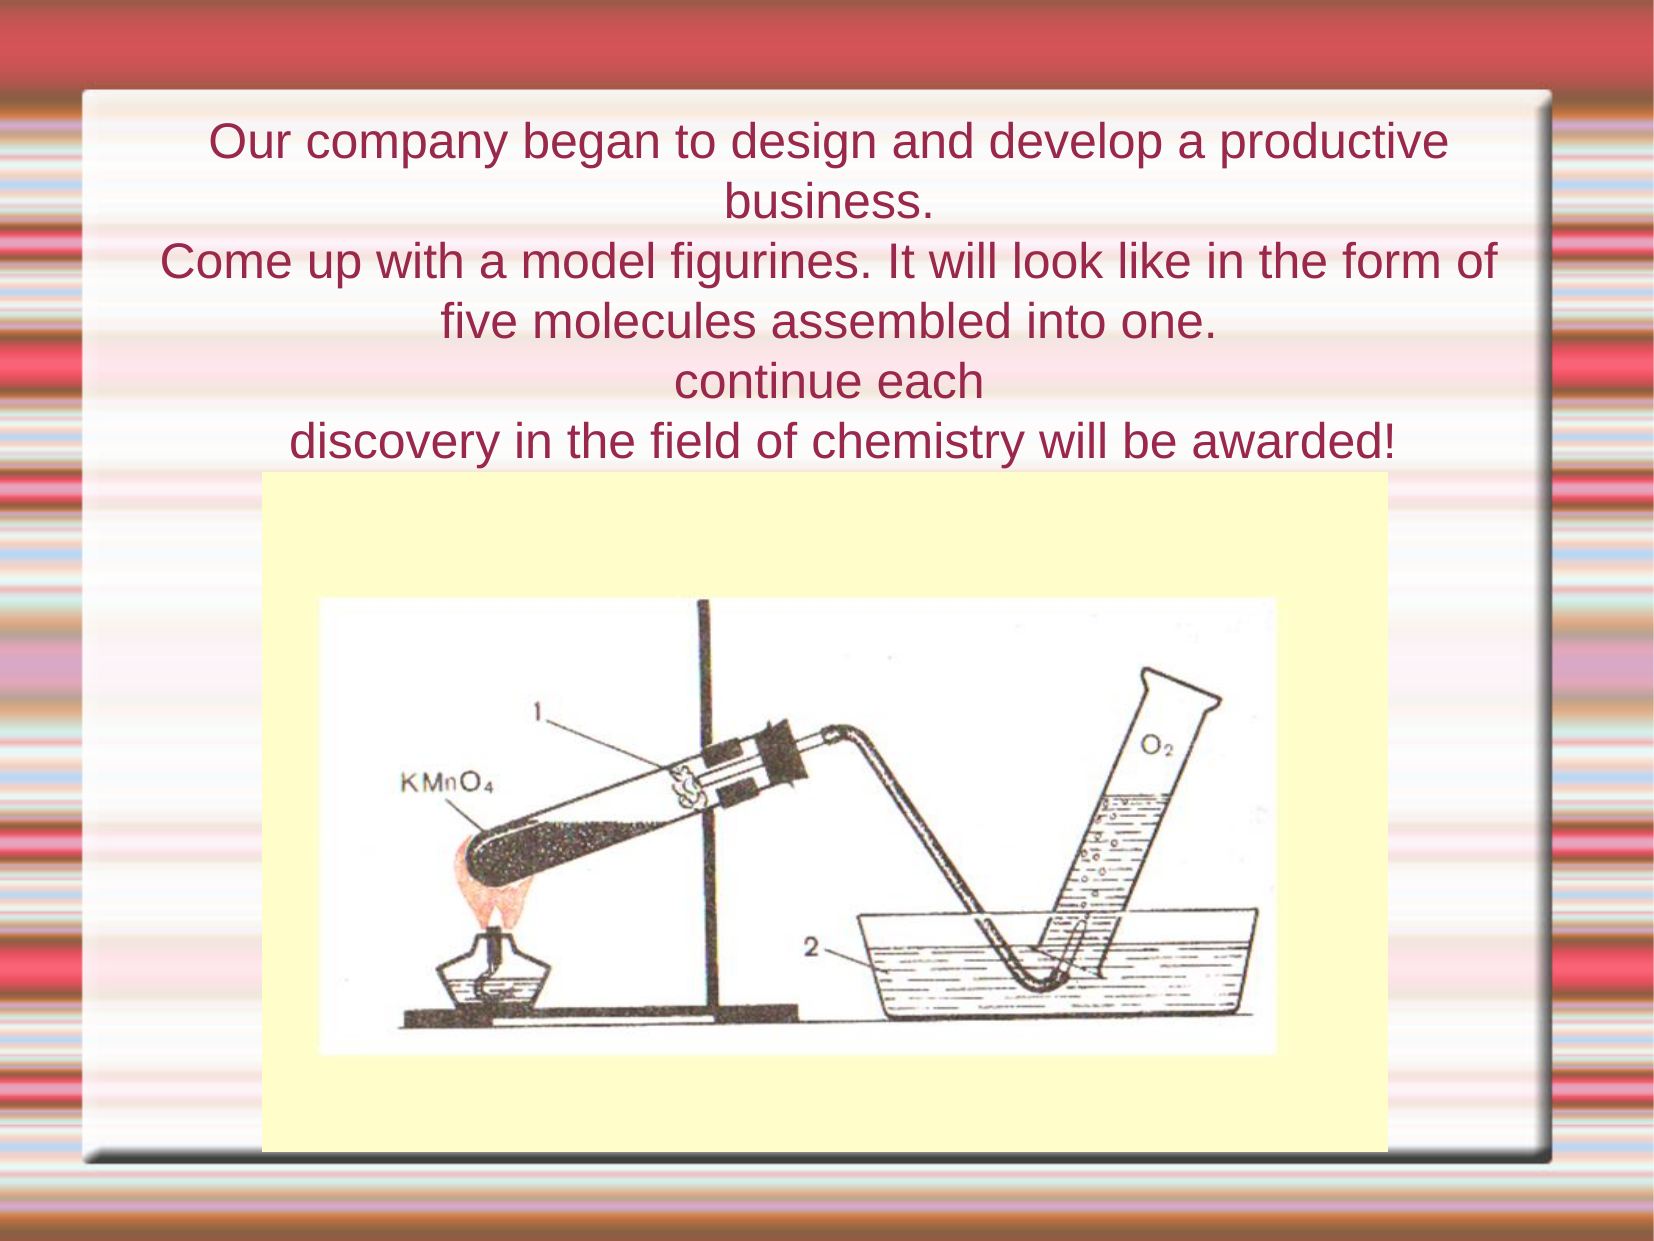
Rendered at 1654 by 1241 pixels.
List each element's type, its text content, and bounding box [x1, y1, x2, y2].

subtitle Our company began to design and develop a productive business. Come up with a model figurines. It will look like in the form of five molecules assembled into one. continue each discovery in the field of chemistry will be awarded! [123, 0, 1536, 798]
picture [262, 472, 1388, 1152]
